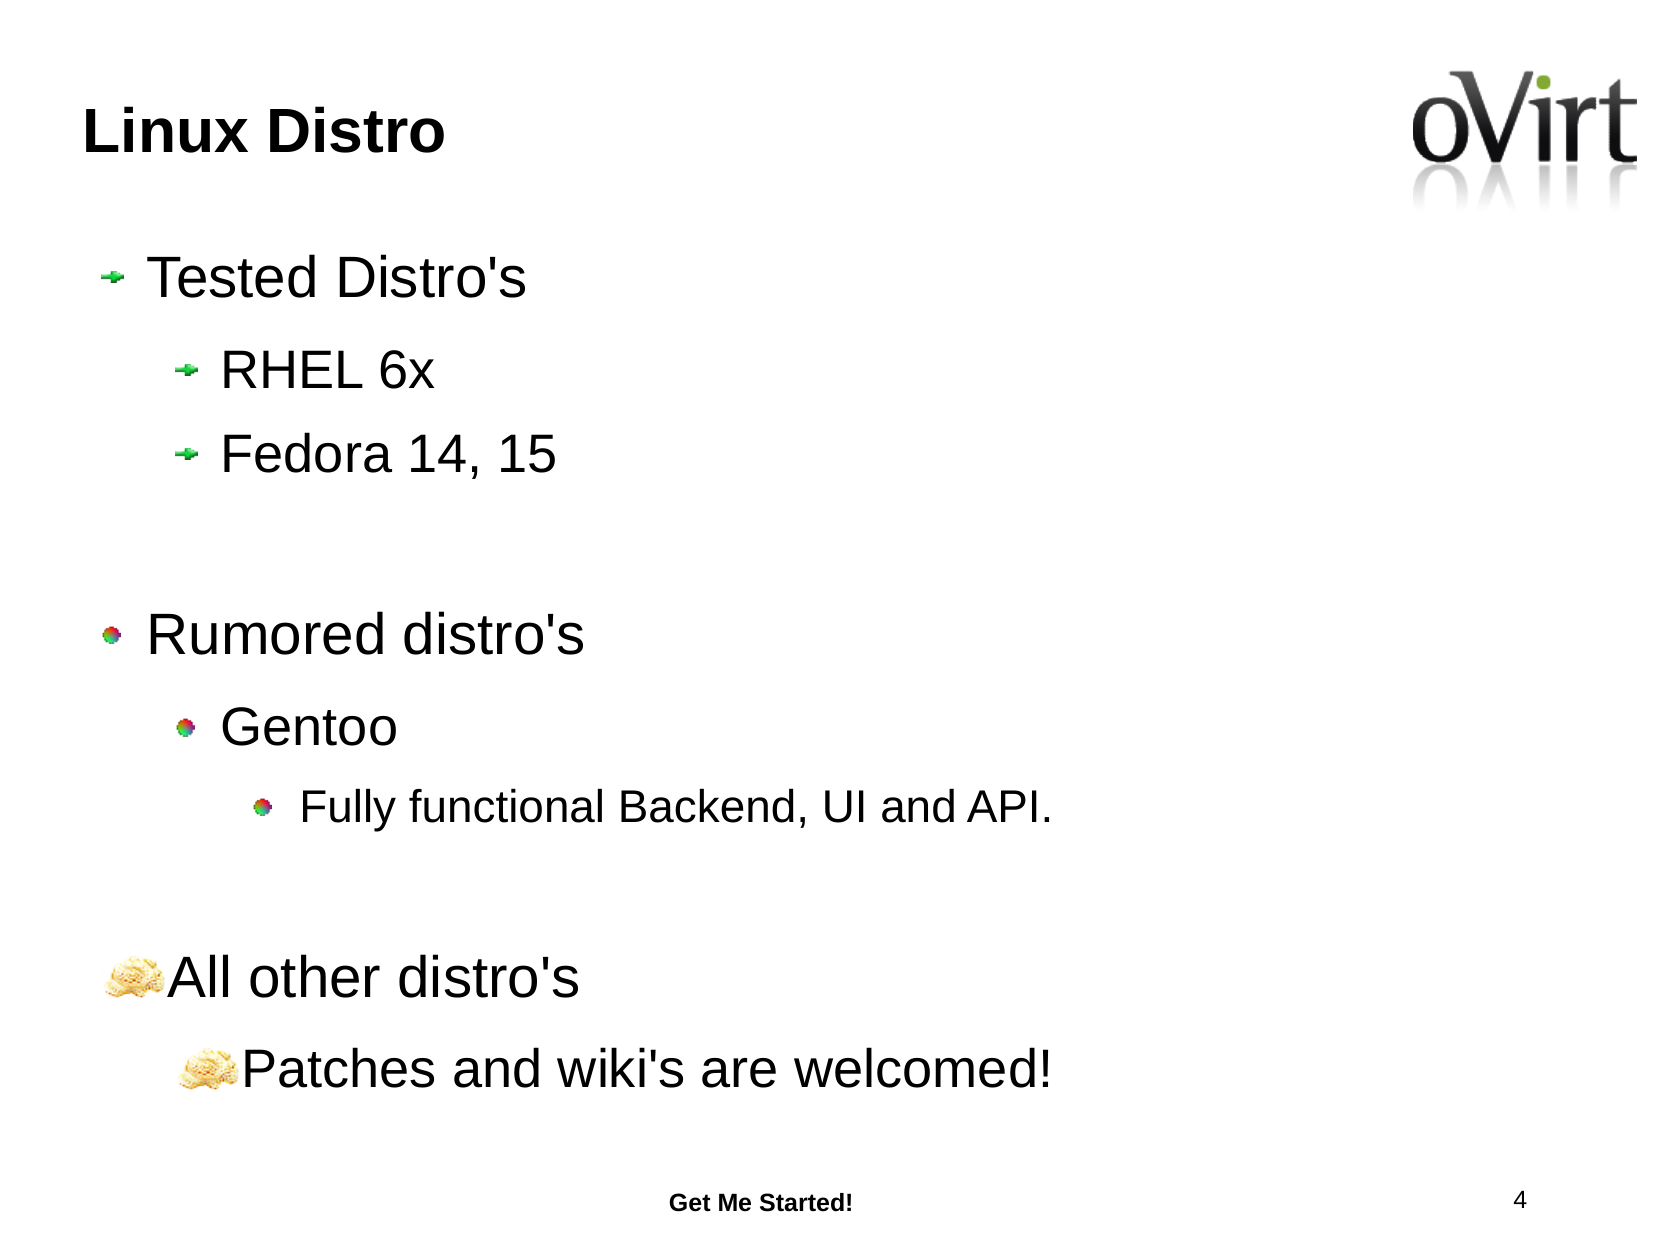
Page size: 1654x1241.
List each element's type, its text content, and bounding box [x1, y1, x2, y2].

picture [1413, 63, 1637, 212]
list Tested Distro's RHEL 6x Fedora 14, 15 Rumored distro's Gentoo Fully functional Backend, UI and API. All other distro's Patches and wiki's are welcomed! [86, 244, 1576, 1189]
title Linux Distro [82, 37, 1303, 226]
